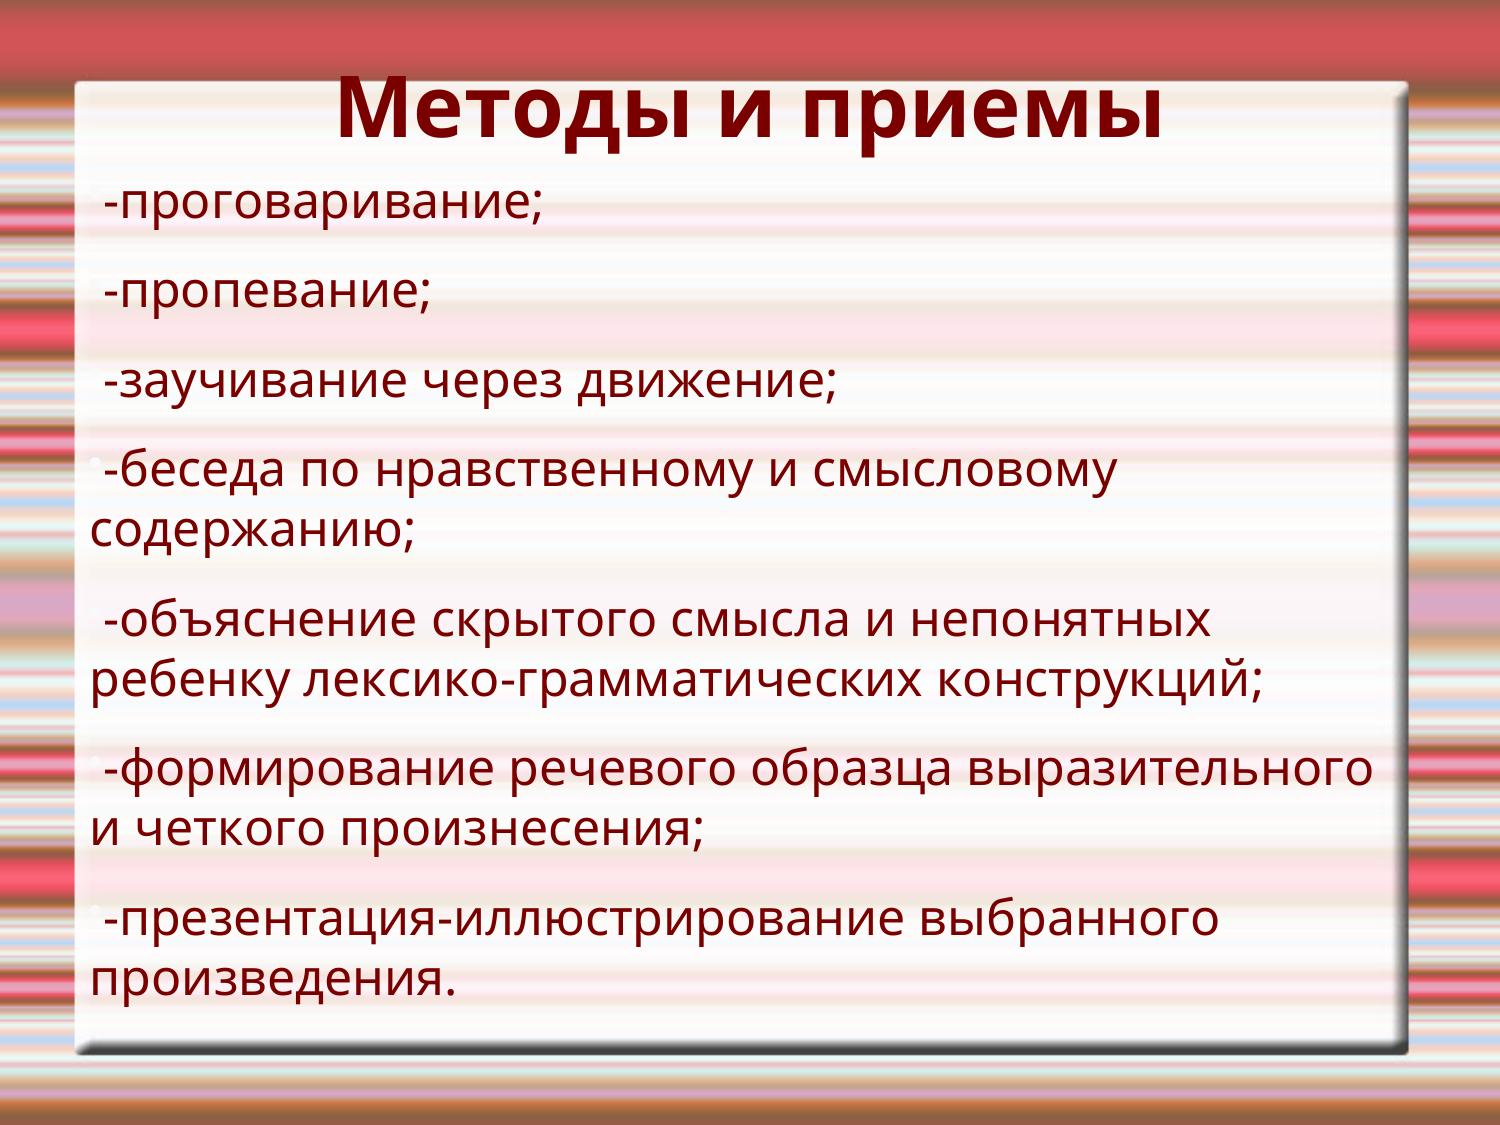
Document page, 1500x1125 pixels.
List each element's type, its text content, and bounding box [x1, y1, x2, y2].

title Методы и приемы [75, 45, 1425, 160]
list -проговаривание; -пропевание; -заучивание через движение; -беседа по нравственному и смысловому содержанию; -объяснение скрытого смысла и непонятных ребенку лексико-грамматических конструкций; -формирование речевого образца выразительного и четкого произнесения; -презентация-иллюстрирование выбранного произведения. [75, 160, 1425, 1035]
